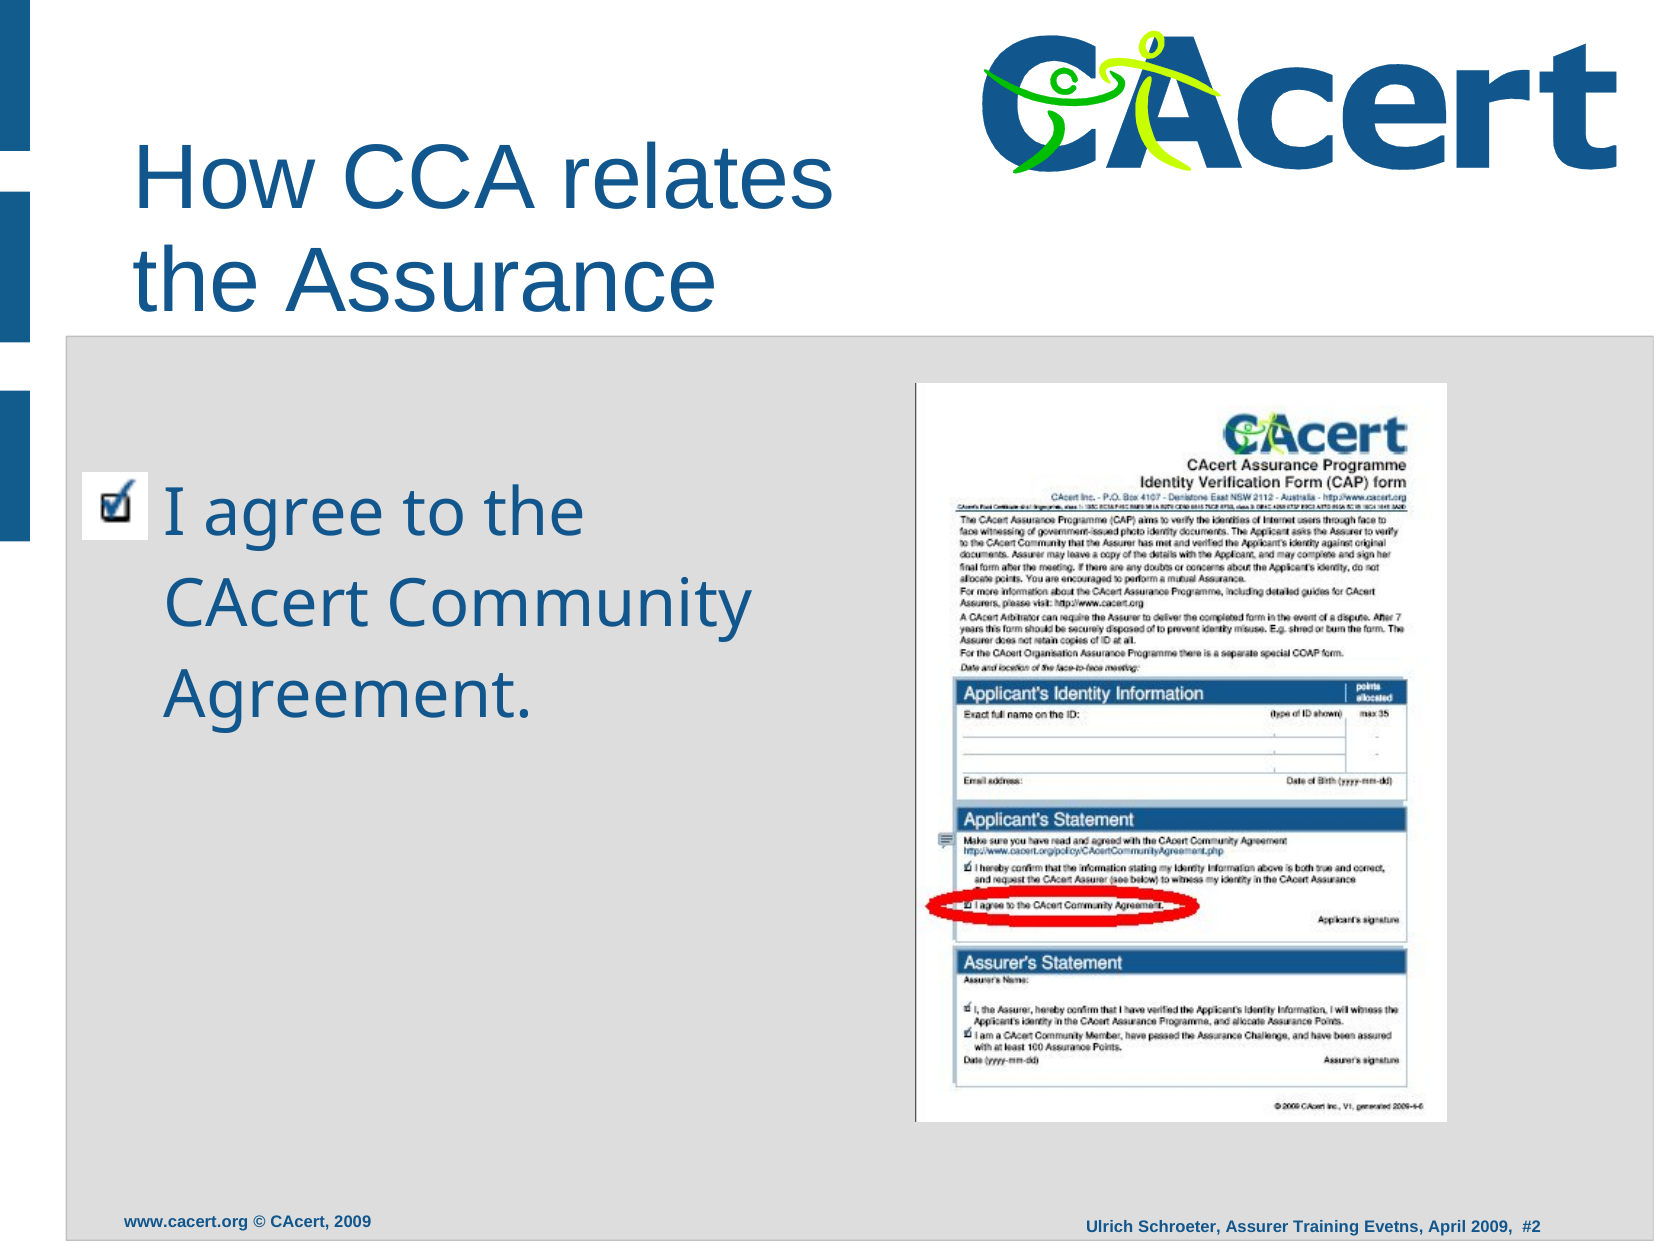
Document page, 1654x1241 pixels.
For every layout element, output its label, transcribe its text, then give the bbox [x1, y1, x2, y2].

text_box How CCA relates the Assurance [118, 118, 847, 345]
picture [82, 472, 148, 540]
text_box I agree to the CAcert Community Agreement. [149, 457, 739, 739]
picture [915, 383, 1447, 1123]
